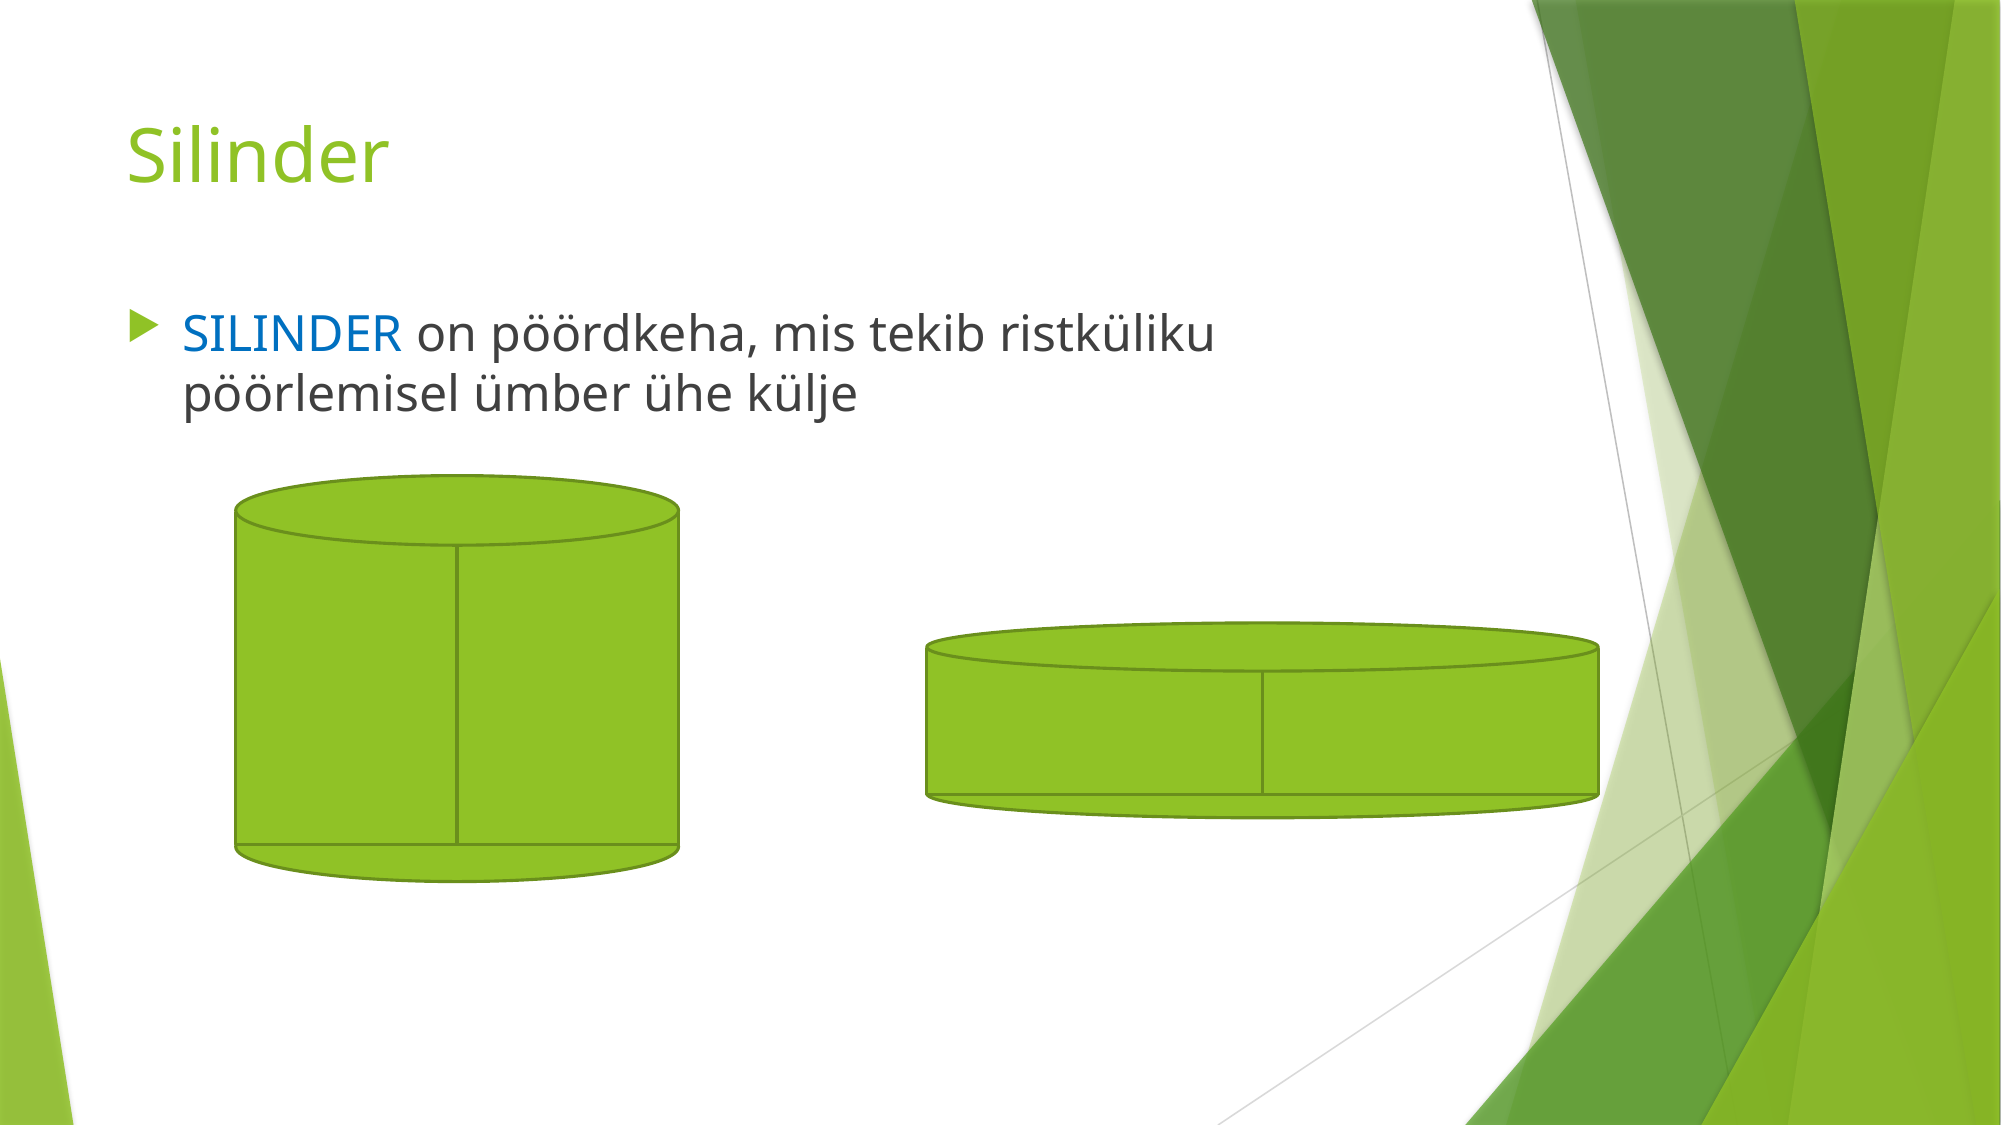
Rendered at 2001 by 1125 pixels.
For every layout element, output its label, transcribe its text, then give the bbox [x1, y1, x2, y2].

list SILINDER on pöördkeha, mis tekib ristküliku pöörlemisel ümber ühe külje [111, 293, 1522, 931]
text_box [926, 622, 1599, 818]
text_box [235, 475, 679, 882]
title Silinder [111, 99, 1522, 293]
